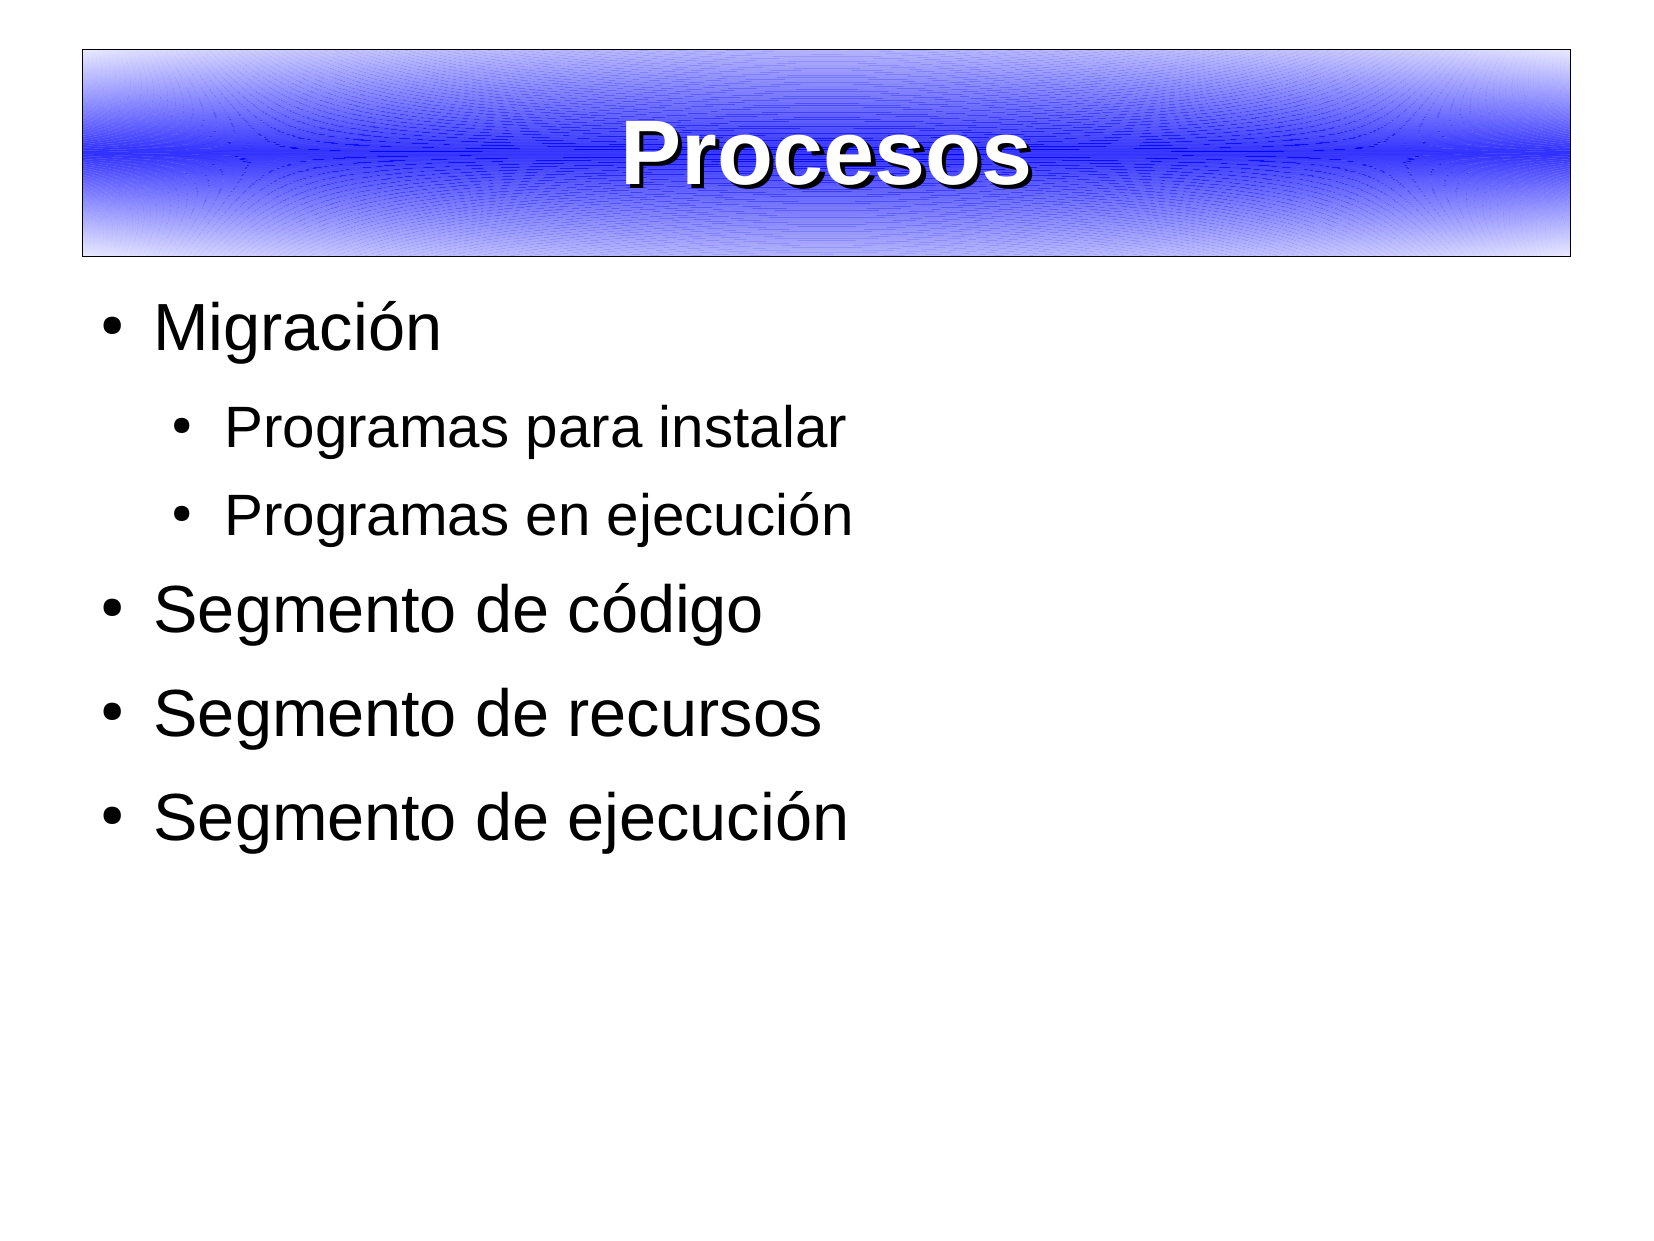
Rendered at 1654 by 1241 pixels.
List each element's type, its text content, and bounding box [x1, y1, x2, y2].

list Migración Programas para instalar Programas en ejecución Segmento de código Segmento de recursos Segmento de ejecución [82, 290, 1571, 1109]
title Procesos [82, 49, 1571, 257]
